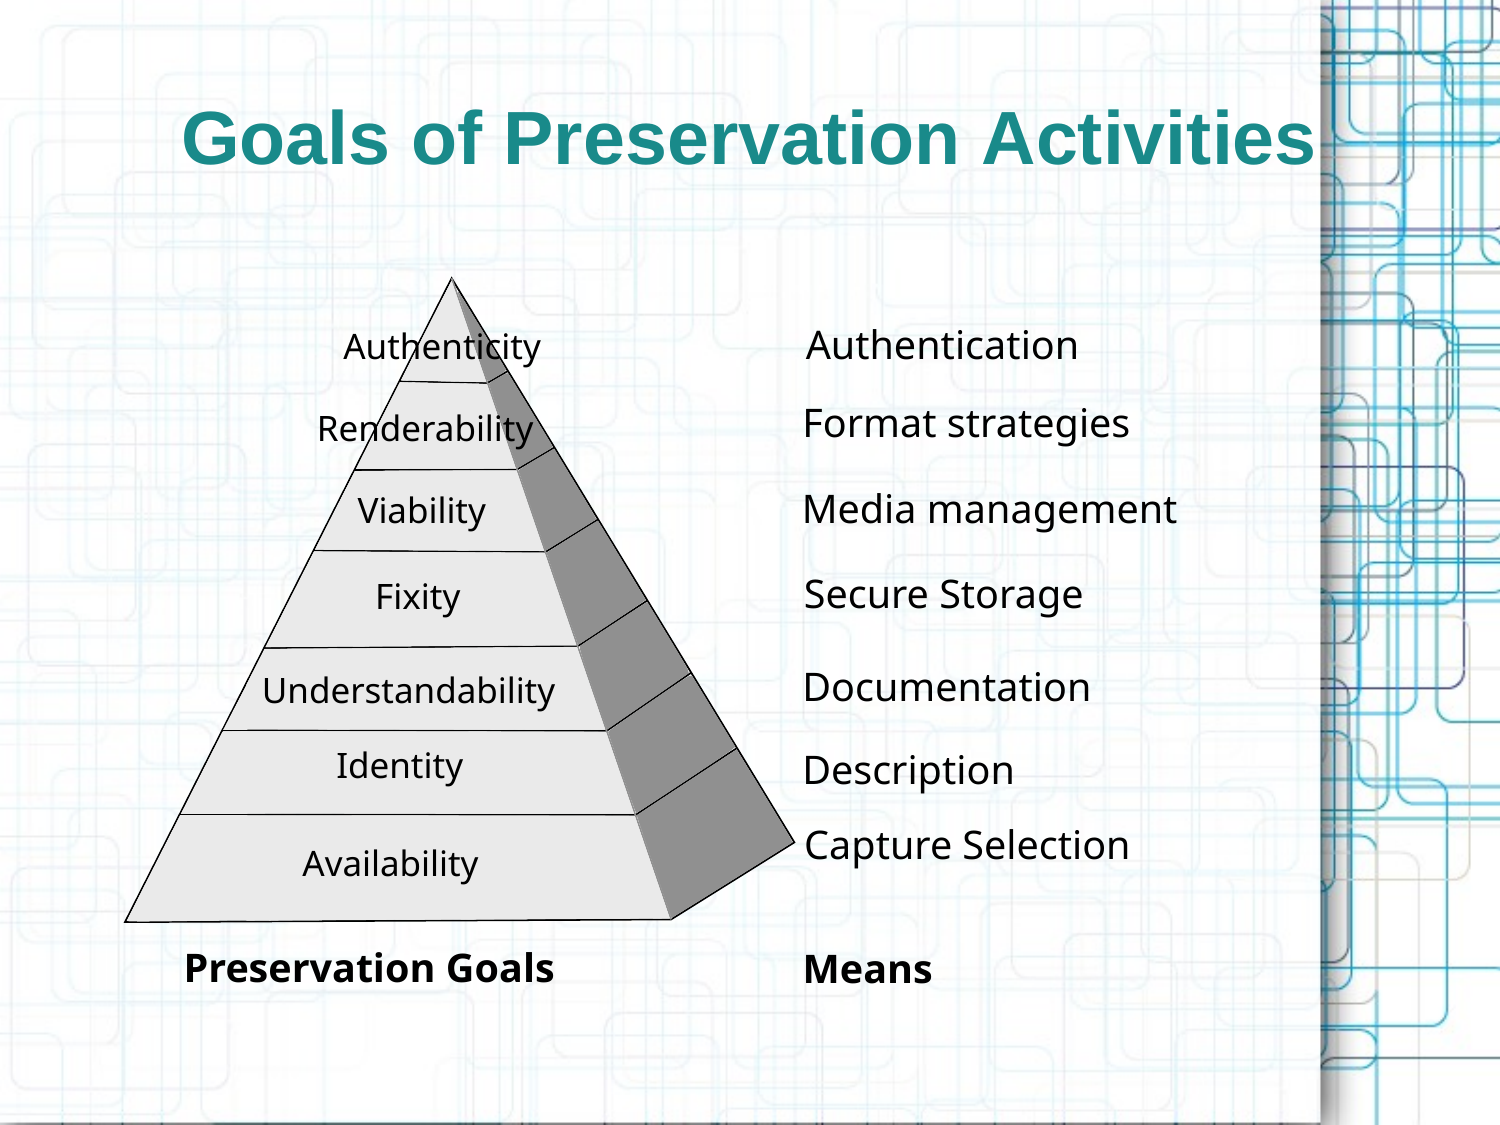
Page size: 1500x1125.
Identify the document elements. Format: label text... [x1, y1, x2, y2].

picture [0, 0, 1500, 1125]
title Goals of Preservation Activities [75, 44, 1425, 233]
